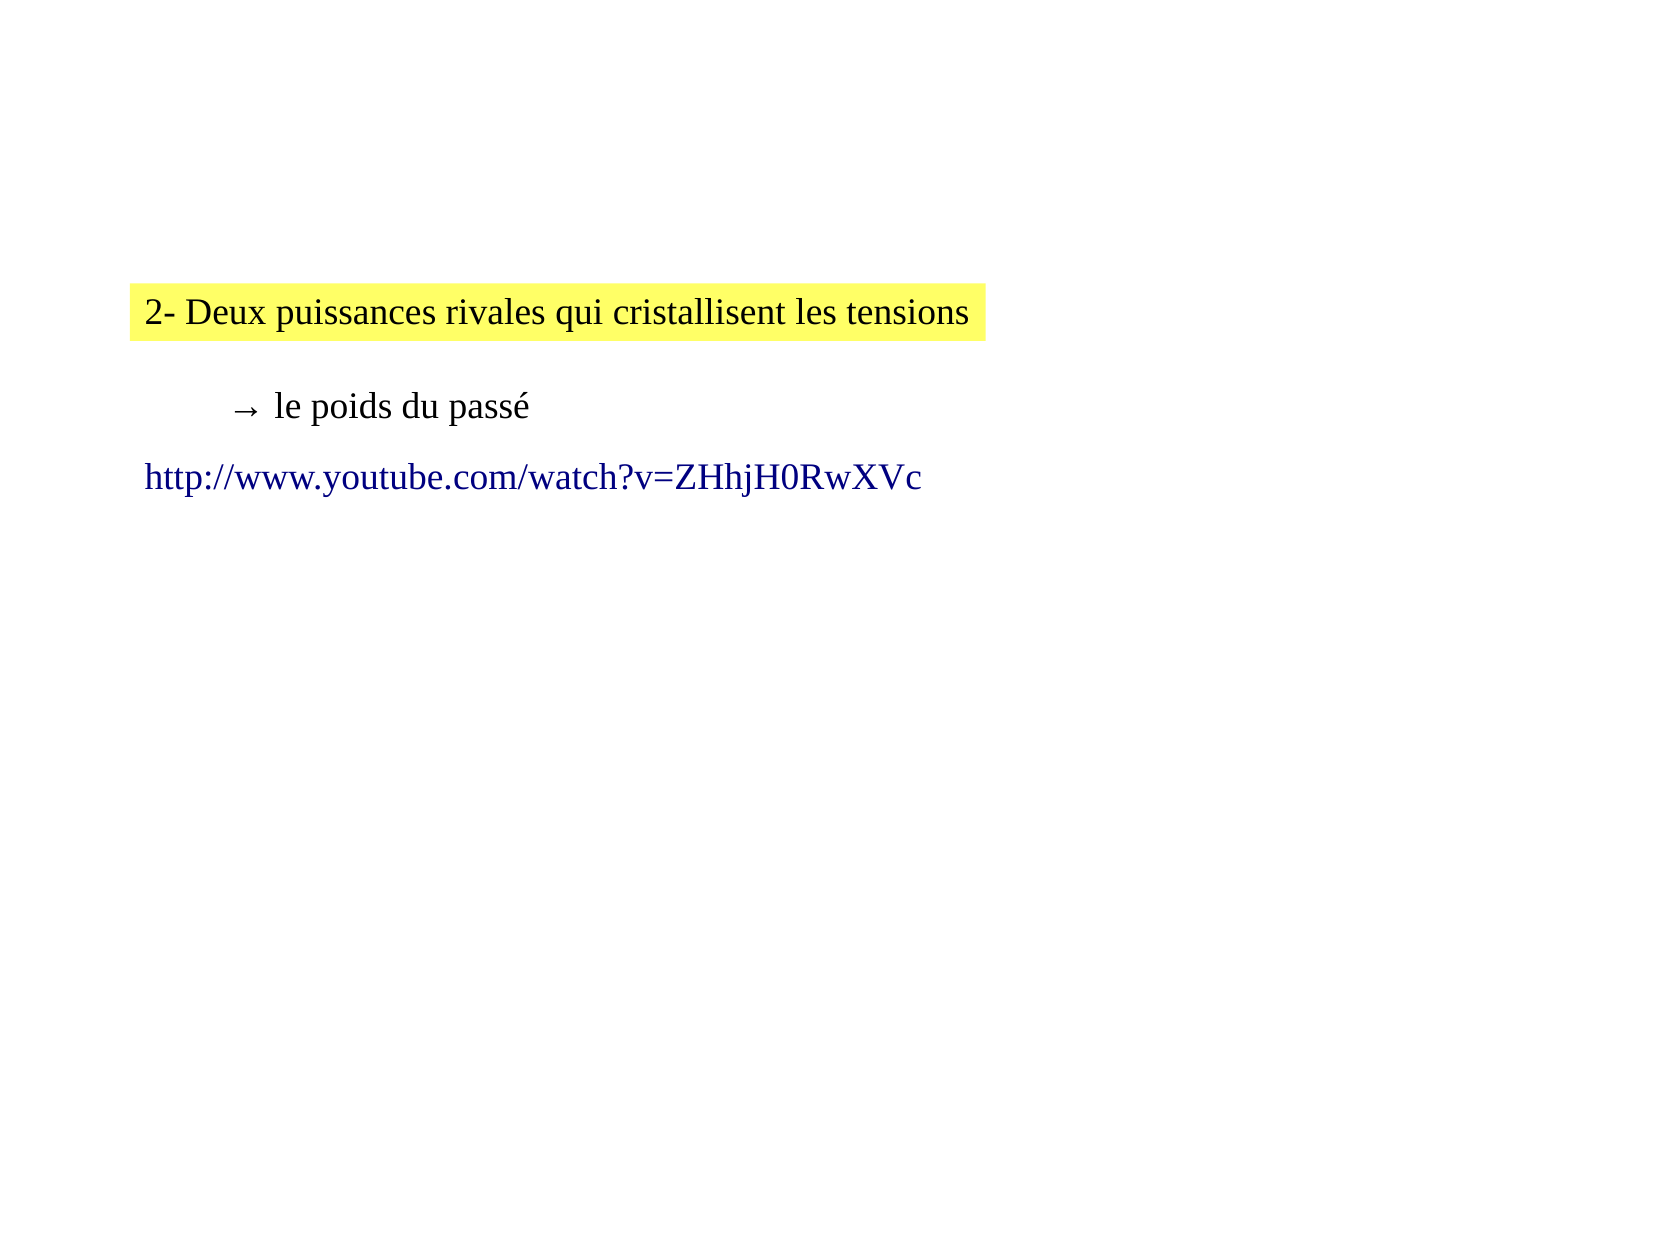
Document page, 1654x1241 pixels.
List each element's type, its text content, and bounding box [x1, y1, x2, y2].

text_box 2- Deux puissances rivales qui cristallisent les tensions [129, 283, 986, 341]
text_box http://www.youtube.com/watch?v=ZHhjH0RwXVc [129, 448, 939, 549]
text_box → le poids du passé [212, 377, 546, 436]
